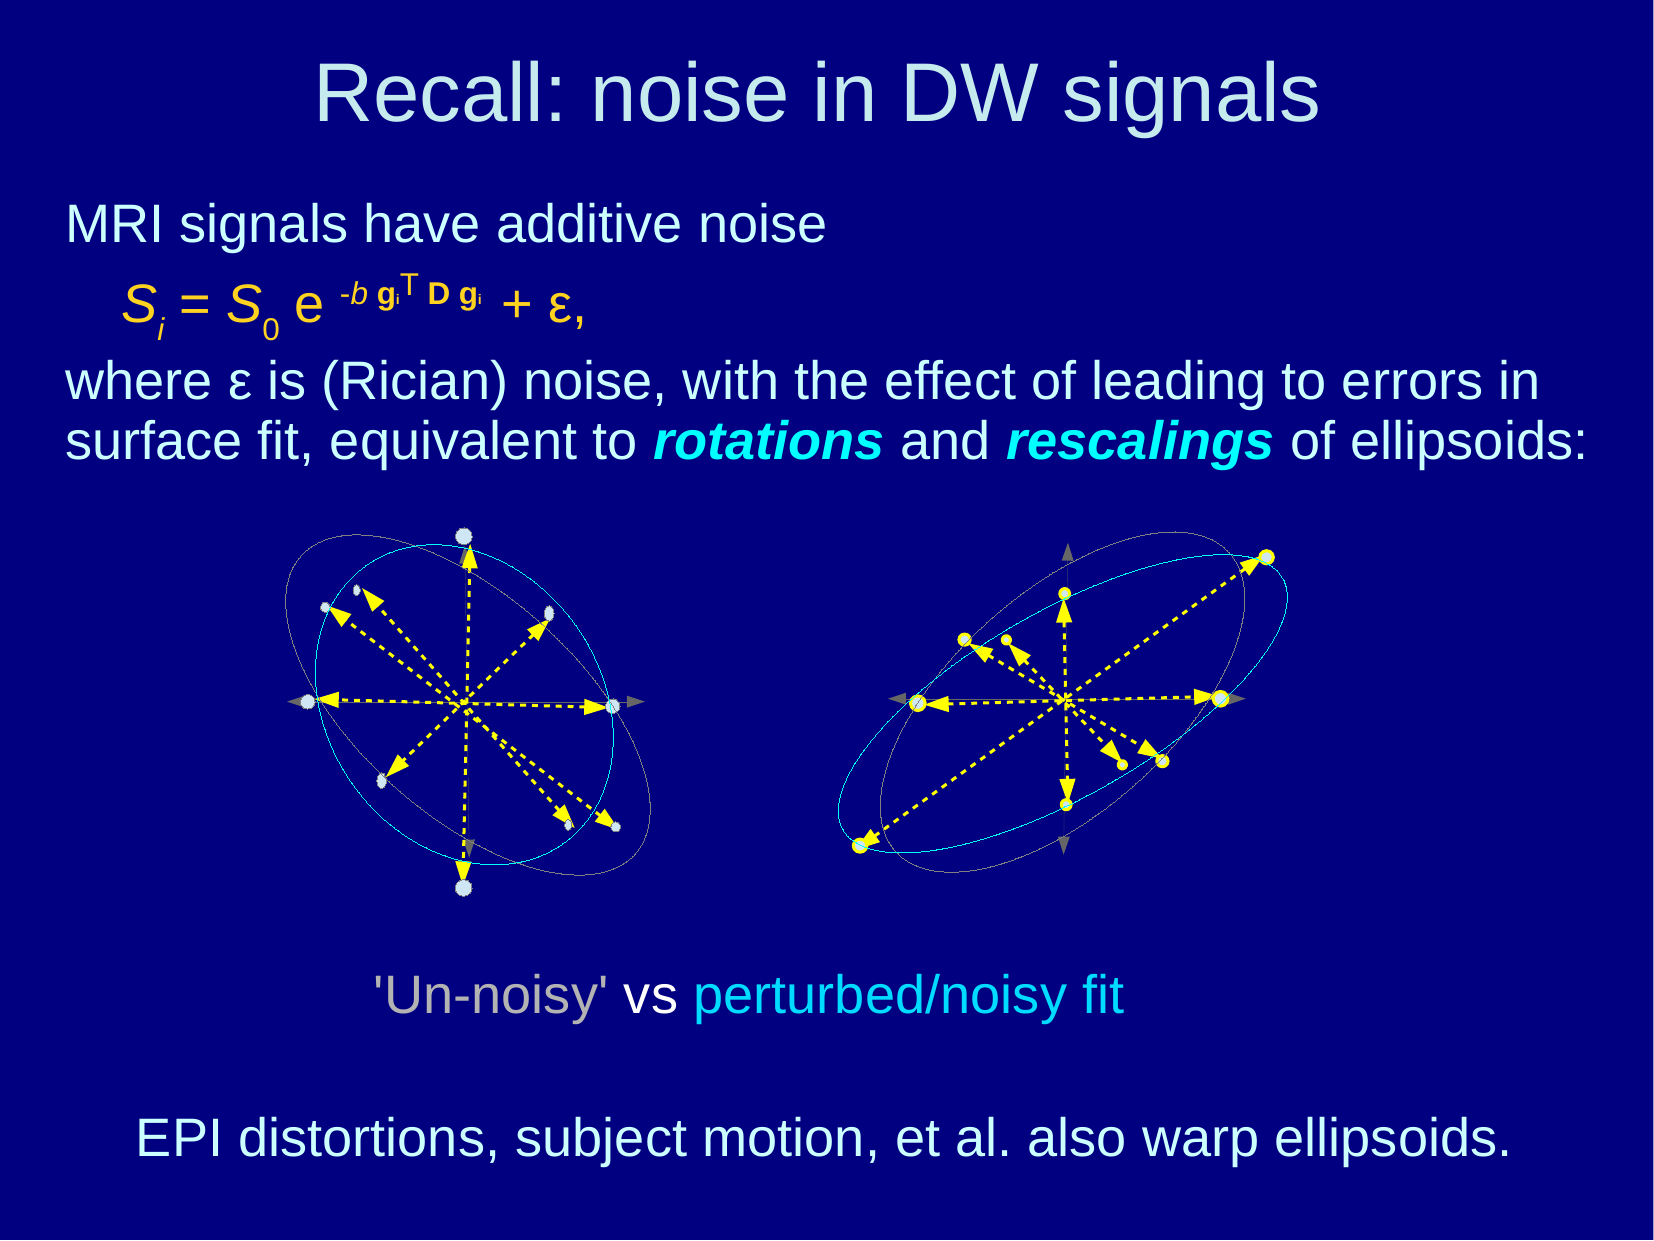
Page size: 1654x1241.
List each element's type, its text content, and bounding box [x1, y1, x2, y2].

text_box [320, 602, 331, 613]
text_box [1213, 691, 1228, 707]
text_box [353, 584, 361, 596]
text_box [1156, 755, 1169, 767]
text_box [1059, 588, 1070, 599]
text_box [1118, 760, 1127, 769]
text_box Si = S0 e -b giT D gi + ε, [106, 264, 603, 342]
text_box [544, 605, 555, 622]
text_box [958, 634, 971, 646]
text_box 'Un-noisy' vs perturbed/noisy fit [344, 942, 1140, 1047]
text_box [1061, 799, 1072, 810]
text_box [376, 772, 387, 789]
text_box [853, 839, 867, 853]
text_box [455, 527, 473, 545]
text_box where ε is (Rician) noise, with the effect of leading to errors in surface fit, equivalent to rotations and rescalings of ellipsoids: [50, 342, 1619, 479]
text_box MRI signals have additive noise [50, 171, 844, 262]
text_box [910, 695, 926, 711]
text_box [564, 819, 572, 831]
text_box EPI distortions, subject motion, et al. also warp ellipsoids. [121, 1085, 1530, 1176]
text_box [1002, 635, 1011, 644]
title Recall: noise in DW signals [0, 12, 1636, 163]
text_box [300, 694, 316, 710]
text_box [455, 879, 473, 897]
text_box [605, 698, 621, 714]
text_box [1259, 550, 1274, 564]
text_box [610, 821, 621, 832]
